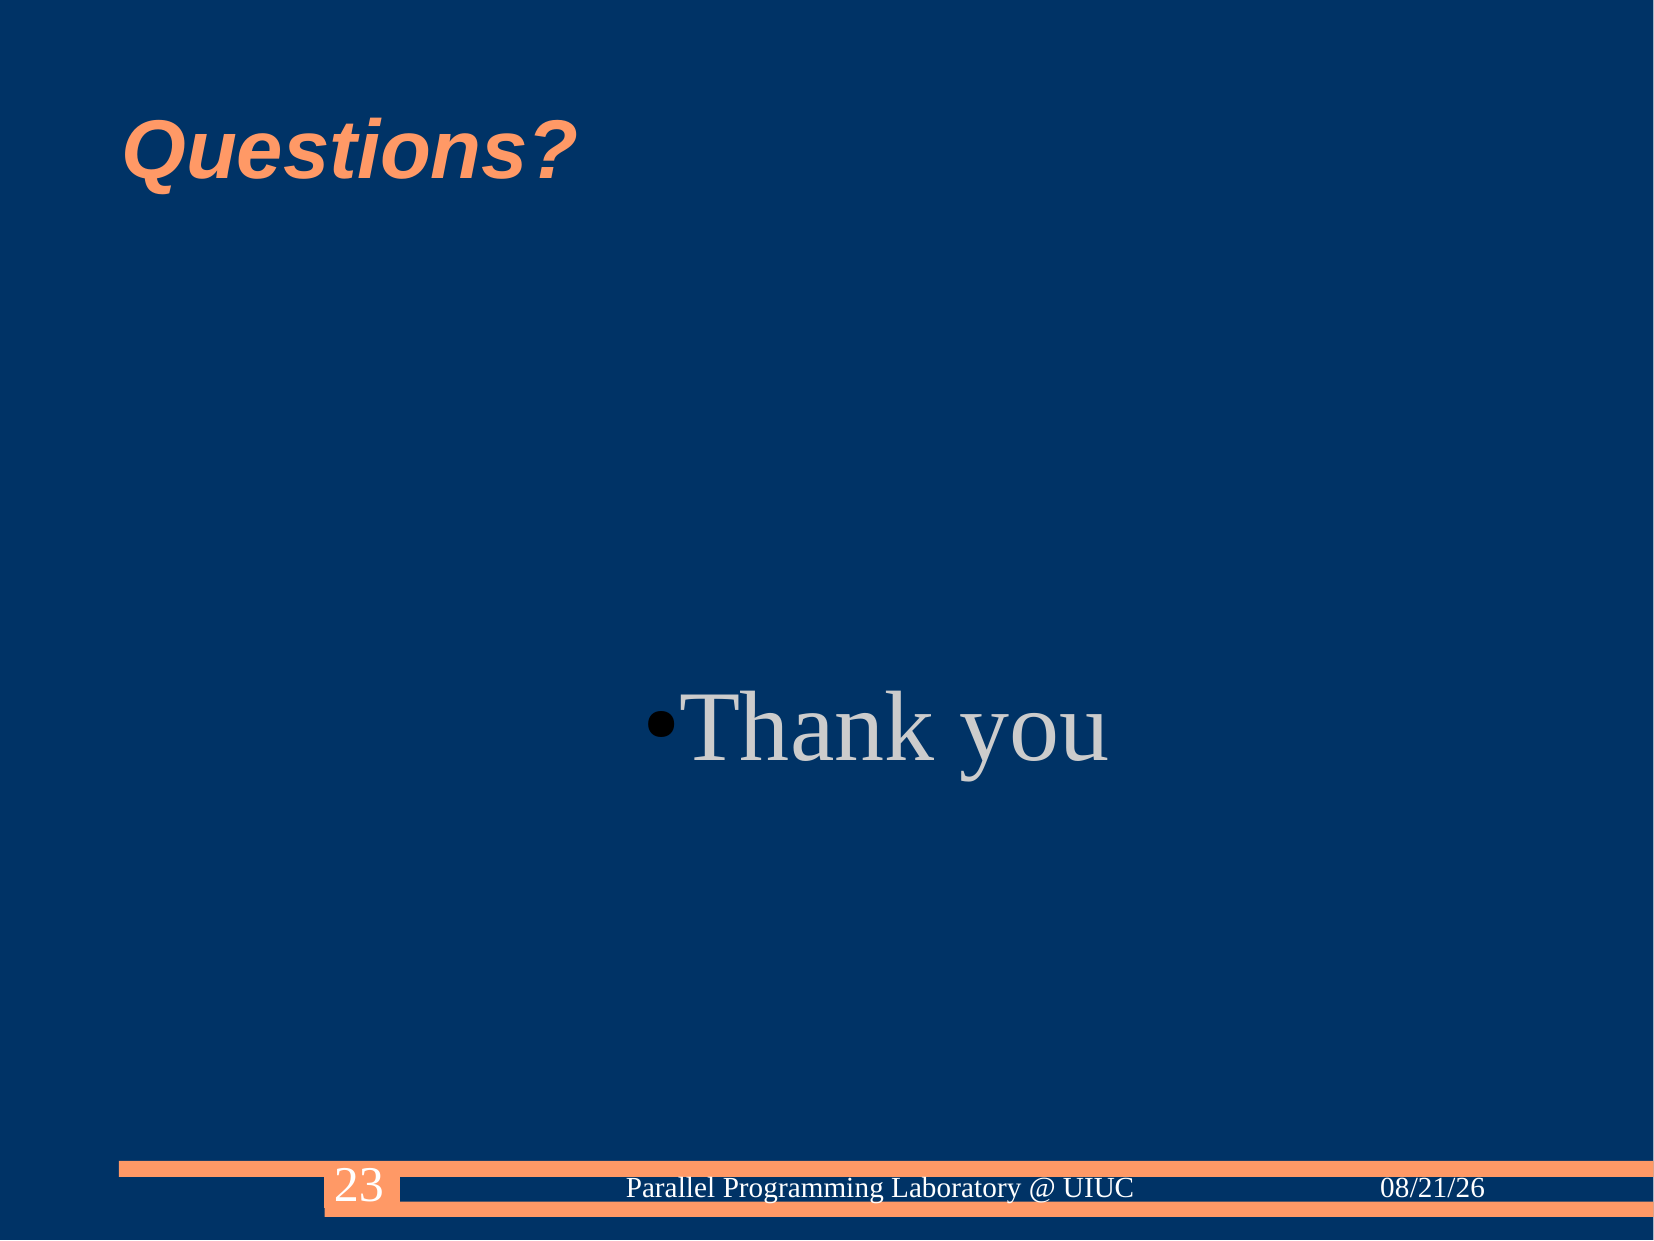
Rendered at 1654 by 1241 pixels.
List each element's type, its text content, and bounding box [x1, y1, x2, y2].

subtitle Thank you [121, 322, 1561, 1133]
title Questions? [121, 46, 1534, 254]
